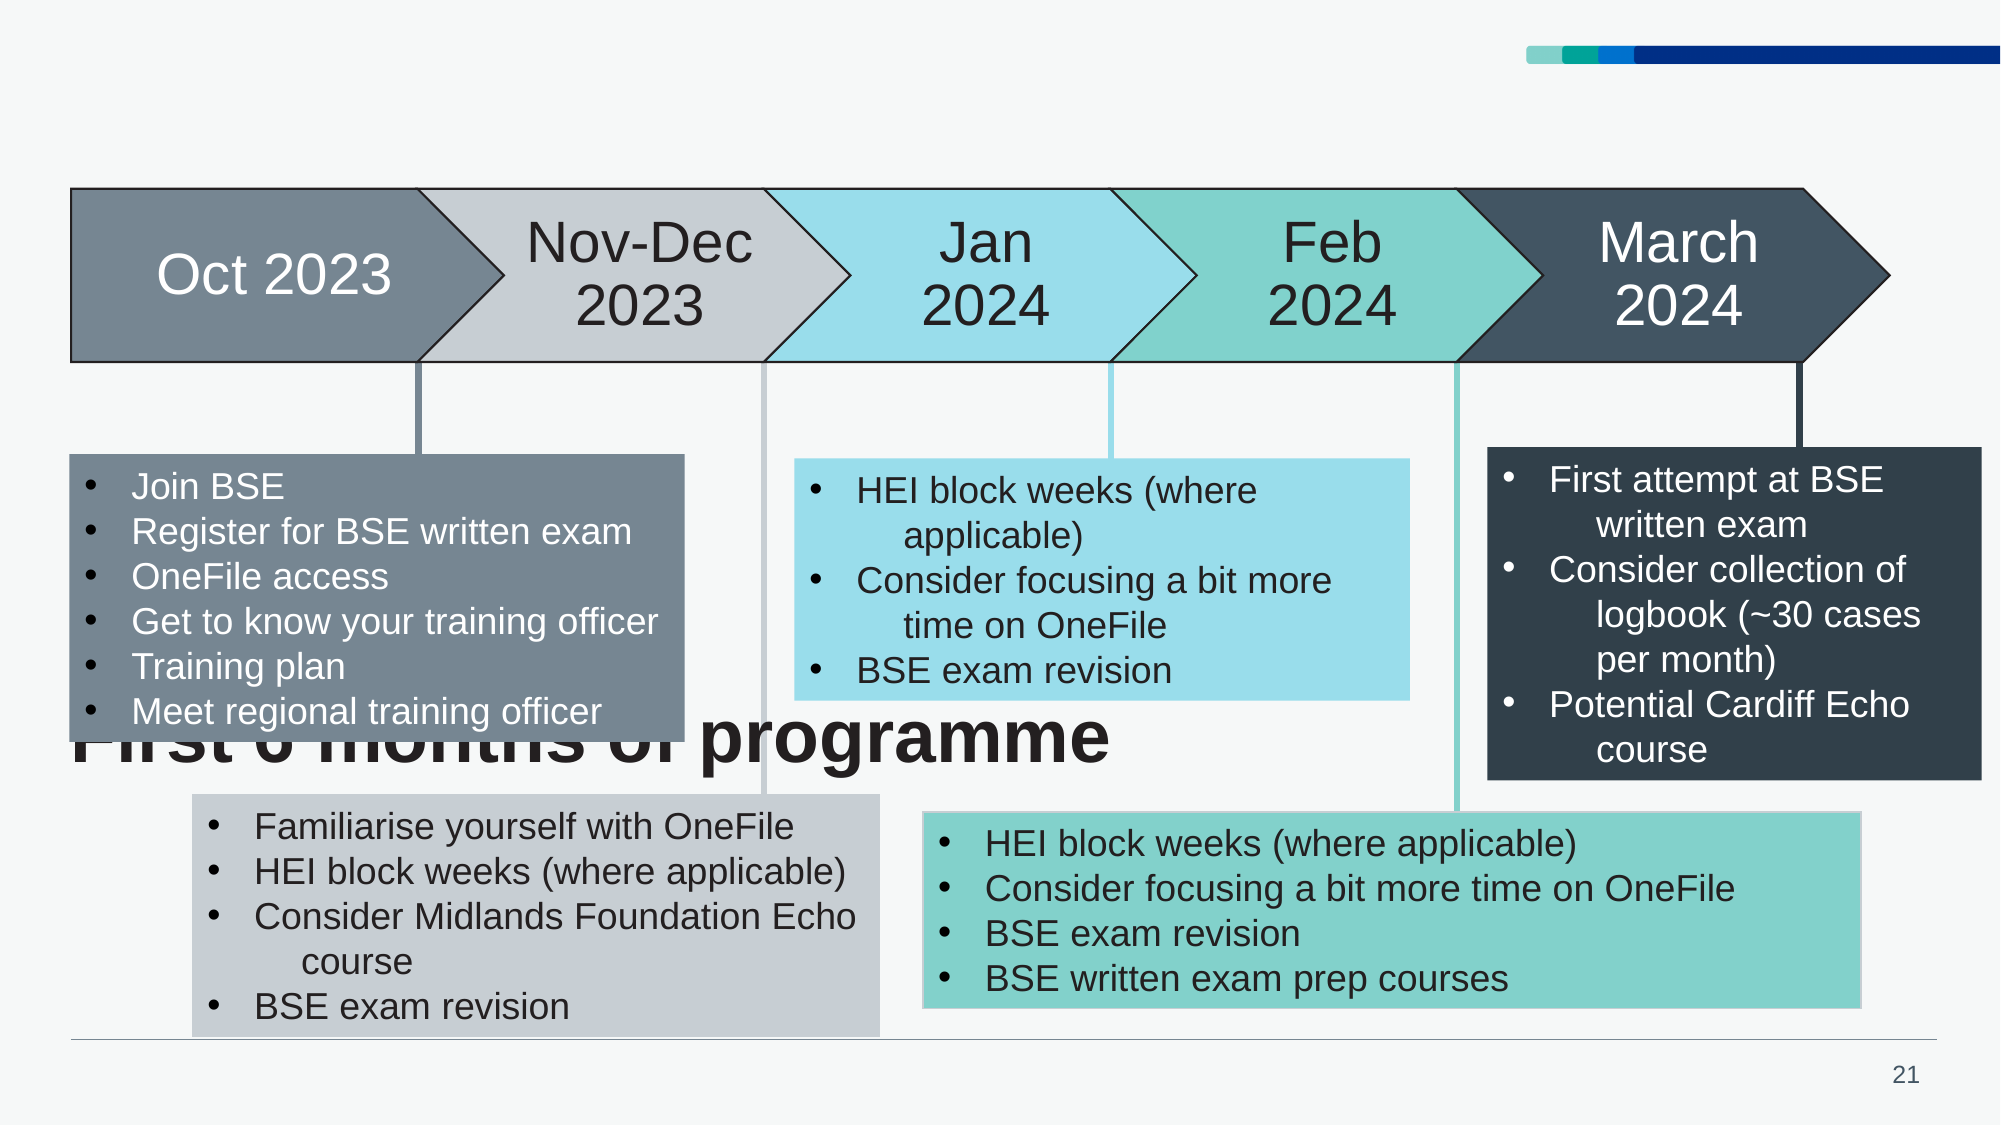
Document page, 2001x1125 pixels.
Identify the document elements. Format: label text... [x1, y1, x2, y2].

title First 6 months of programme [70, 70, 1942, 213]
text_box First attempt at BSE written exam Consider collection of logbook (~30 cases per month) Potential Cardiff Echo course [1487, 447, 1982, 781]
text_box HEI block weeks (where applicable) Consider focusing a bit more time on OneFile BSE exam revision BSE written exam prep courses [923, 811, 1862, 1009]
text_box Familiarise yourself with OneFile HEI block weeks (where applicable) Consider Midlands Foundation Echo course BSE exam revision [192, 794, 880, 1037]
text_box Oct 2023 [71, 213, 503, 363]
text_box Jan 2024 [763, 213, 1196, 363]
text_box HEI block weeks (where applicable) Consider focusing a bit more time on OneFile BSE exam revision [794, 458, 1410, 701]
text_box March 2024 [1456, 213, 1890, 363]
text_box Nov-Dec 2023 [417, 213, 849, 363]
text_box Feb 2024 [1110, 213, 1542, 363]
text_box Join BSE Register for BSE written exam OneFile access Get to know your training officer Training plan Meet regional training officer [69, 454, 685, 742]
